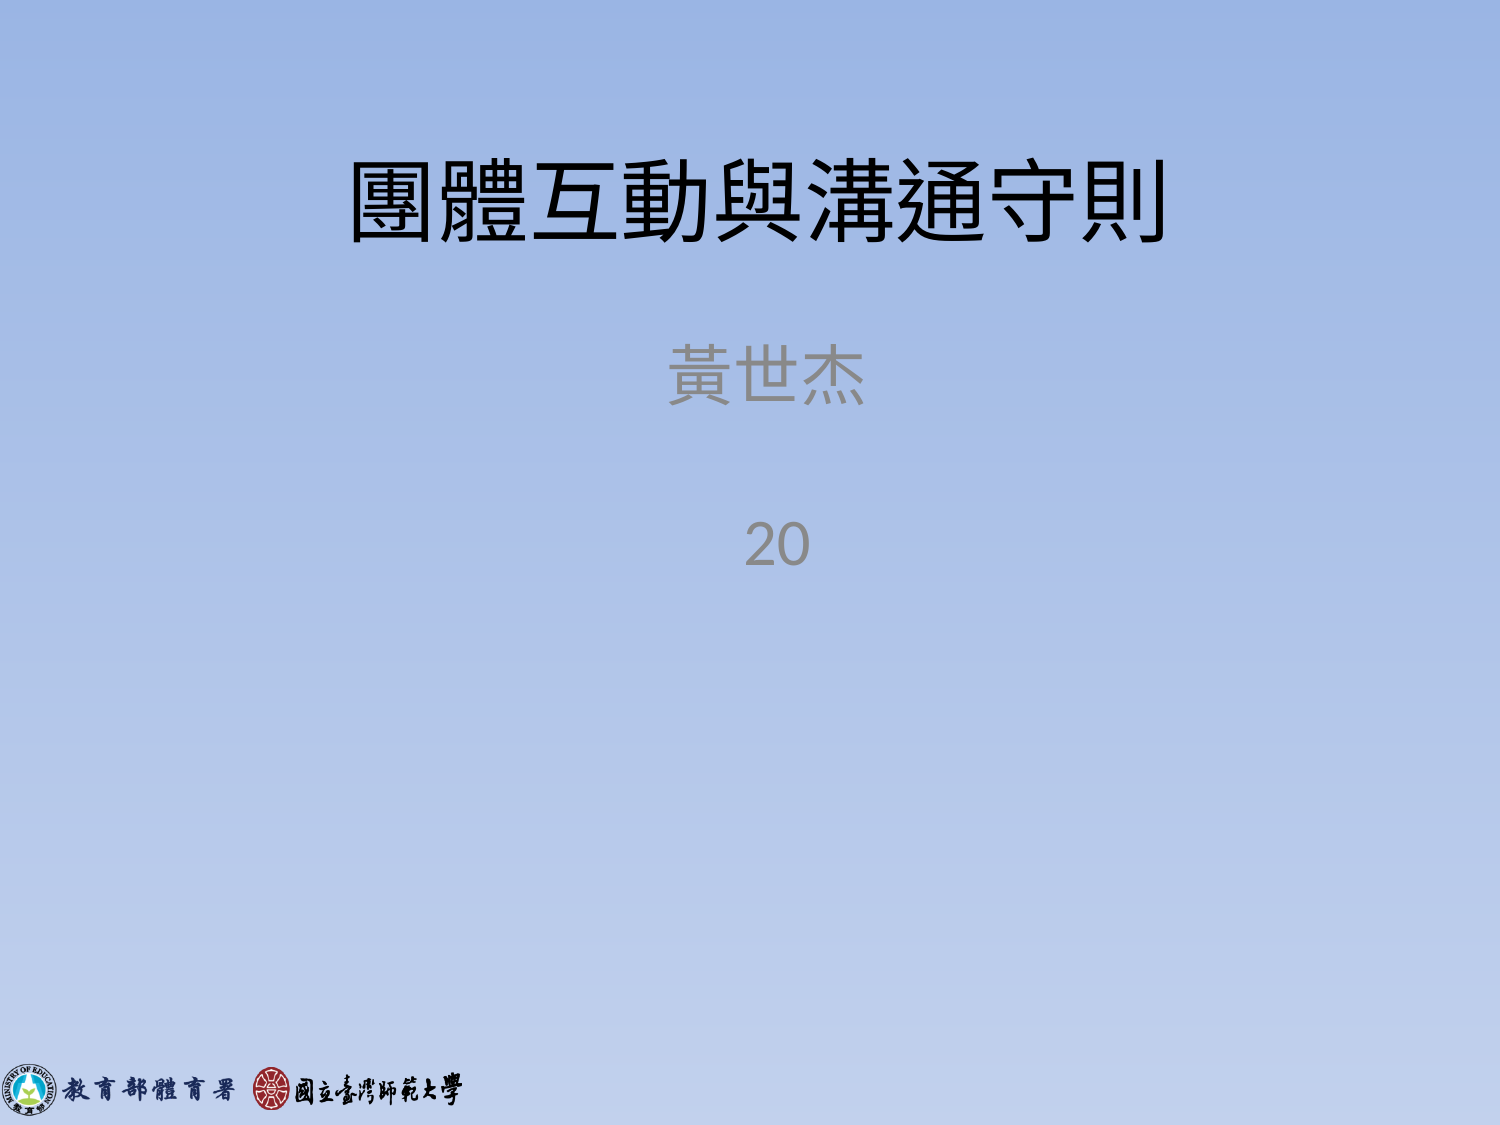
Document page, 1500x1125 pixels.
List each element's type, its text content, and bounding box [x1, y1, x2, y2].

text_box 20 [251, 491, 1302, 598]
subtitle 黃世杰 [242, 326, 1293, 433]
picture [0, 1051, 243, 1125]
title 團體互動與溝通守則 [121, 78, 1397, 320]
picture [253, 1067, 462, 1110]
